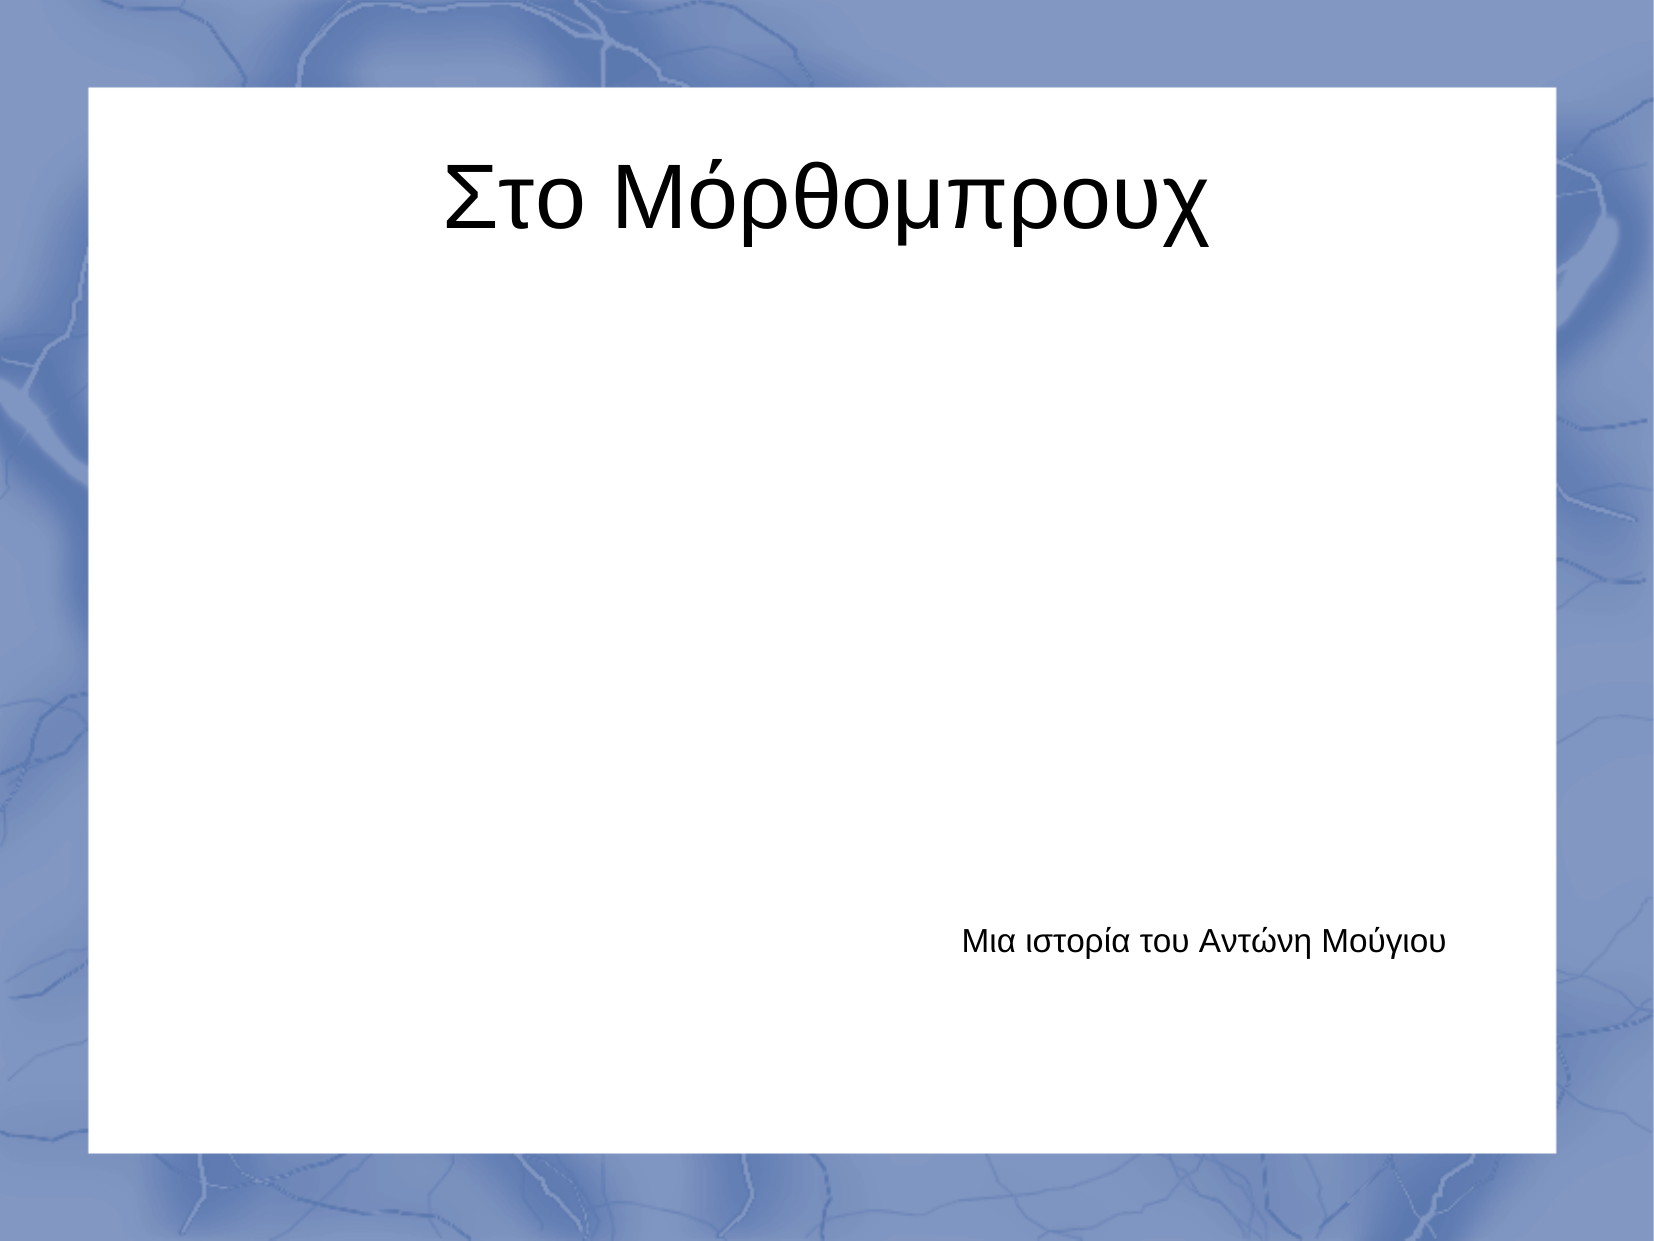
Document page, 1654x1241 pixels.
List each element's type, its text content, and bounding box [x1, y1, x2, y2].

list Μια ιστορία του Αντώνη Μούγιου [147, 325, 1506, 1010]
title Στο Μόρθομπρουχ [118, 88, 1536, 296]
